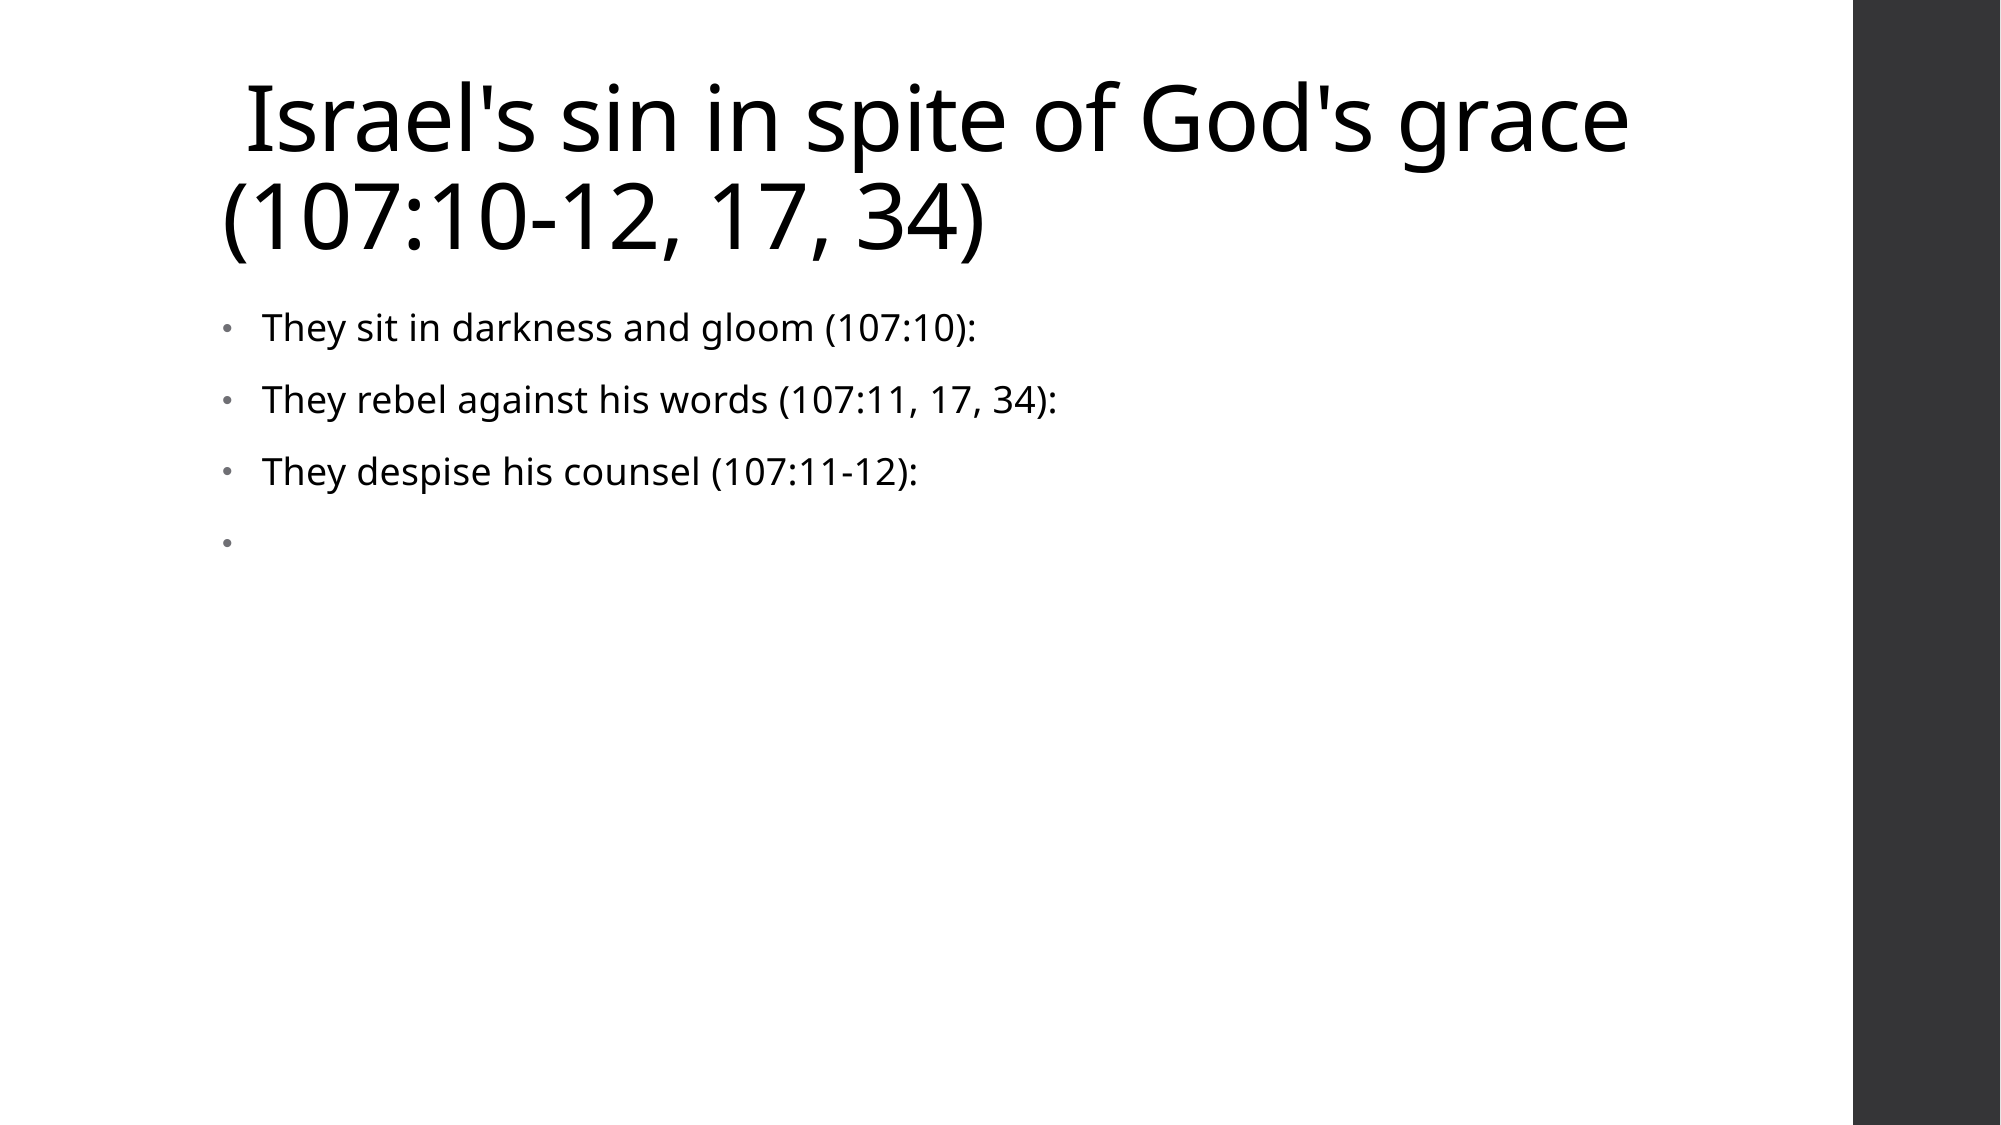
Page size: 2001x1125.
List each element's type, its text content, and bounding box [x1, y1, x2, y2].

title Israel's sin in spite of God's grace (107:10-12, 17, 34) [206, 60, 1797, 278]
list They sit in darkness and gloom (107:10): They rebel against his words (107:11, 17, 34): They despise his counsel (107:11-12): [206, 299, 1617, 1014]
